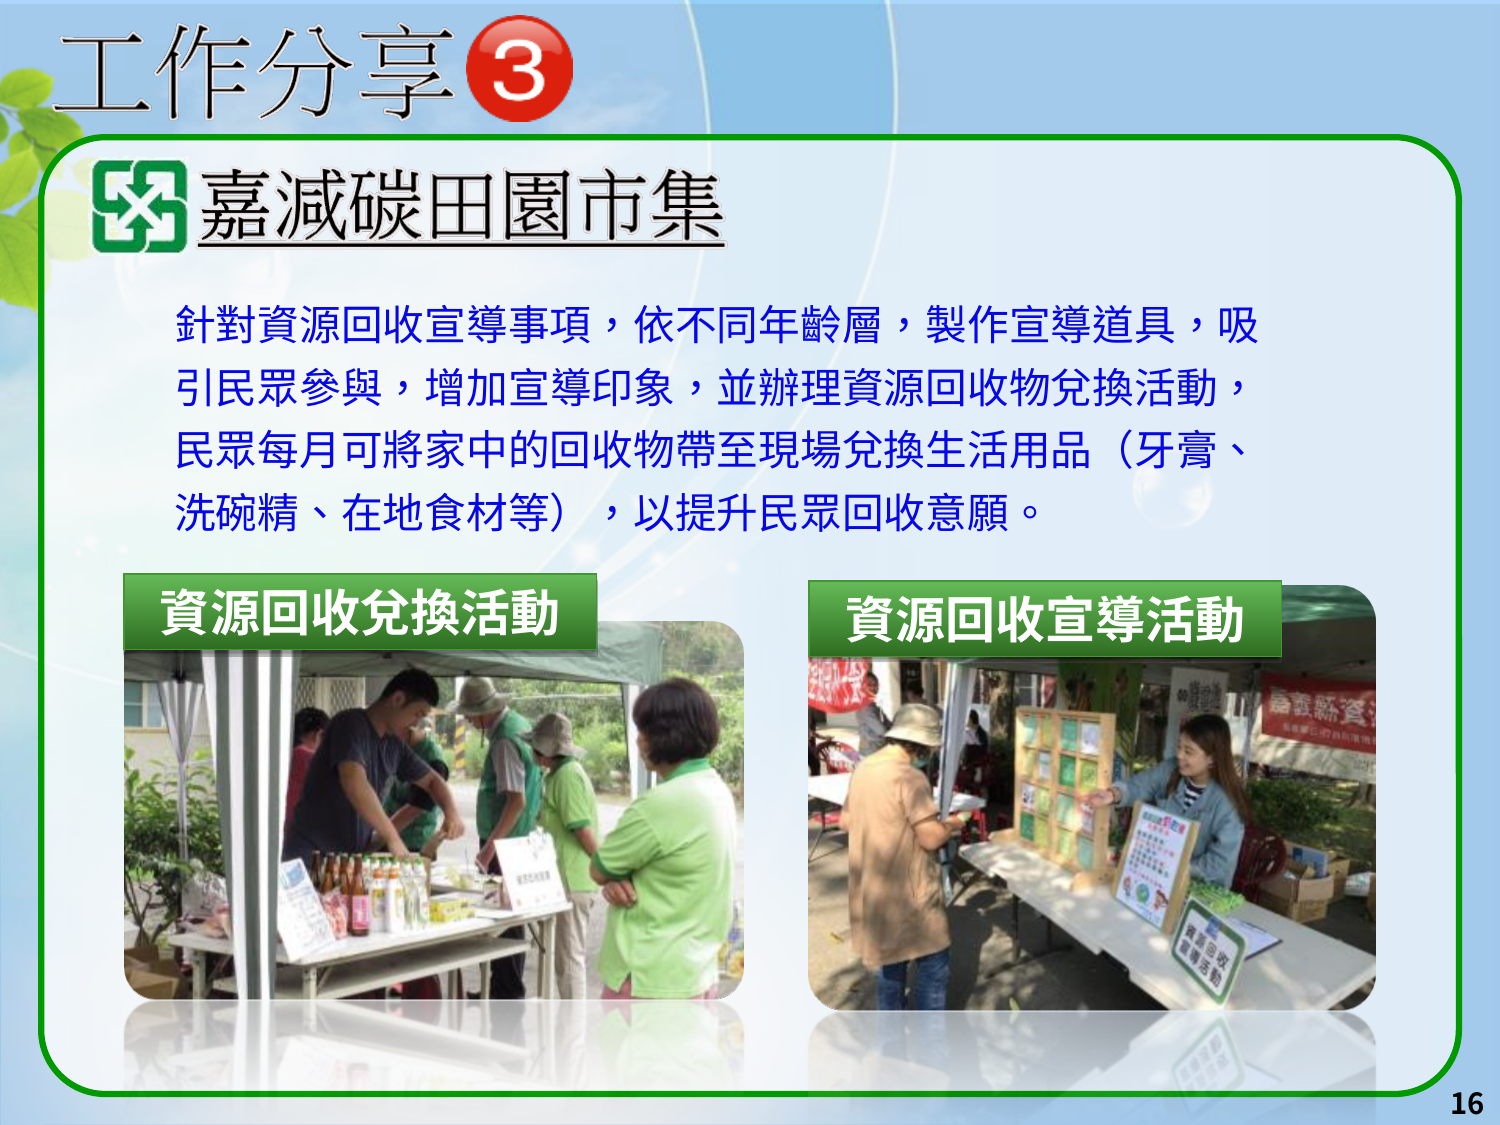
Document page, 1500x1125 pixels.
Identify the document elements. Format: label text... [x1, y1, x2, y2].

picture [805, 585, 1379, 1125]
picture [121, 621, 747, 1125]
picture [36, 0, 573, 135]
picture [88, 156, 1500, 256]
text_box 針對資源回收宣導事項，依不同年齡層，製作宣導道具，吸引民眾參與，增加宣導印象，並辦理資源回收物兌換活動，民眾每月可將家中的回收物帶至現場兌換生活用品（牙膏、洗碗精、在地食材等），以提升民眾回收意願。 [159, 278, 1306, 545]
text_box 資源回收兌換活動 [123, 574, 597, 650]
text_box 資源回收宣導活動 [809, 581, 1282, 657]
